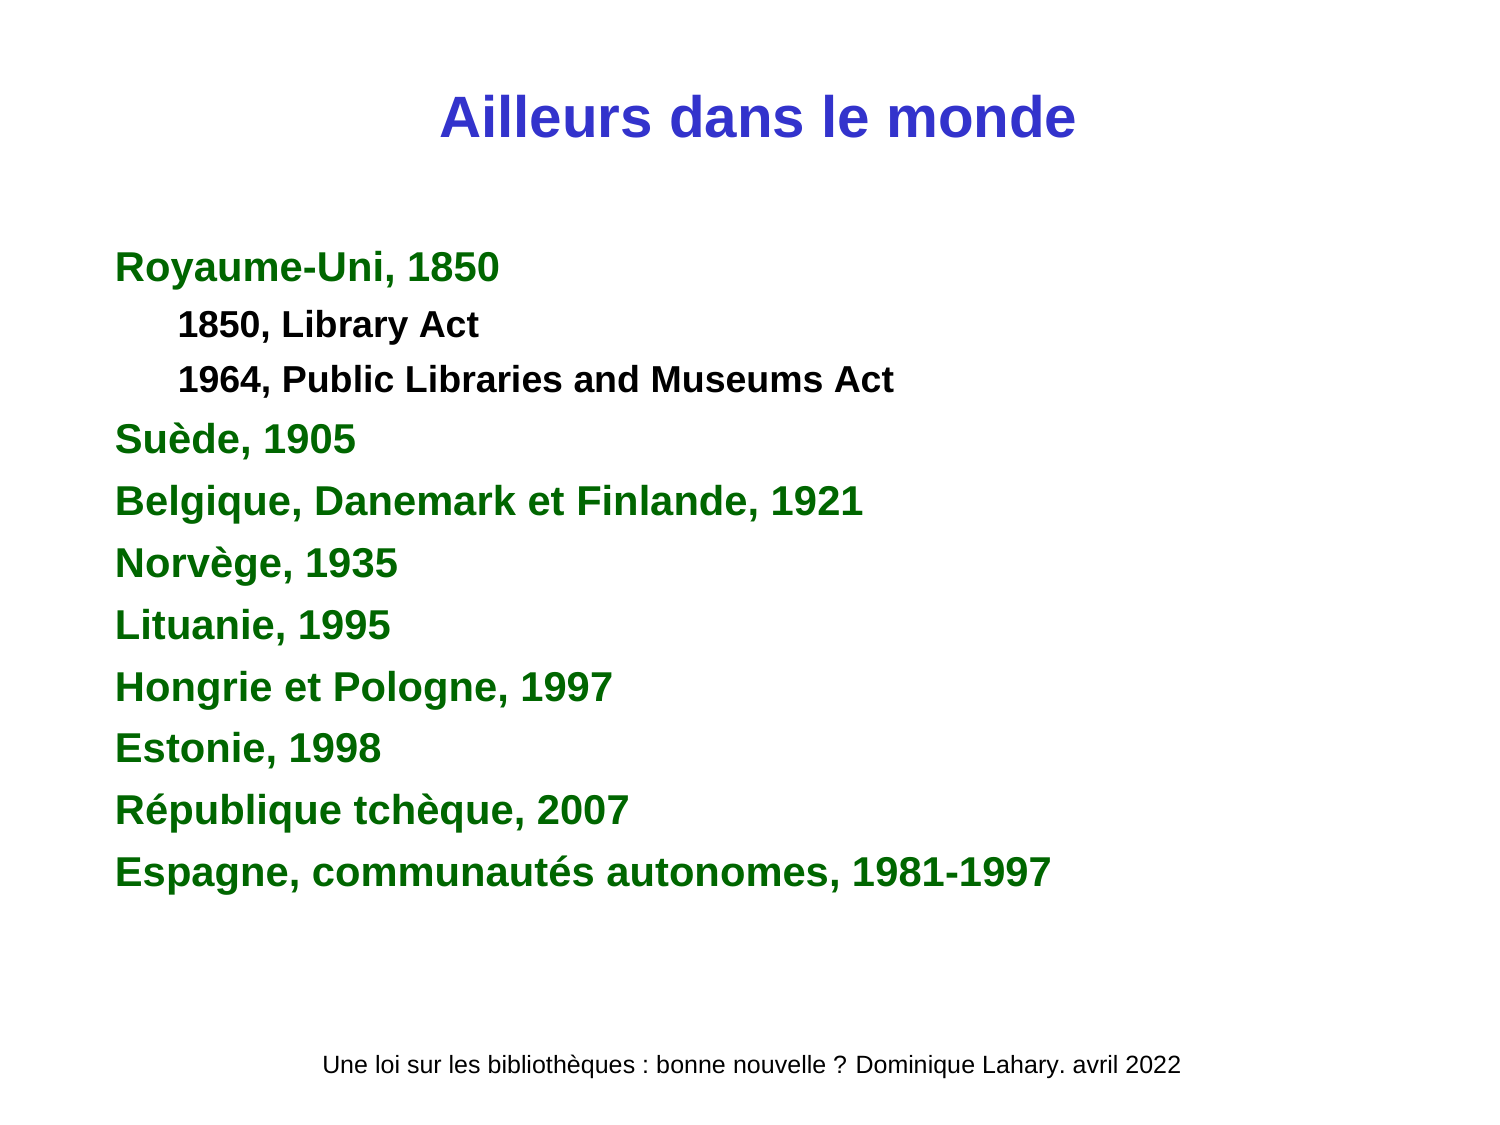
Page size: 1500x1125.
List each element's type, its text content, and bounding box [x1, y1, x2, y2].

text_box Une loi sur les bibliothèques : bonne nouvelle ? Dominique Lahary. avril 2022 [52, 1041, 1453, 1117]
text_box Royaume-Uni, 1850 1850, Library Act 1964, Public Libraries and Museums Act Suède, 1905 Belgique, Danemark et Finlande, 1921 Norvège, 1935 Lituanie, 1995 Hongrie et Pologne, 1997 Estonie, 1998 République tchèque, 2007 Espagne, communautés autonomes, 1981-1997 [100, 231, 1400, 903]
title Ailleurs dans le monde [64, 54, 1453, 173]
